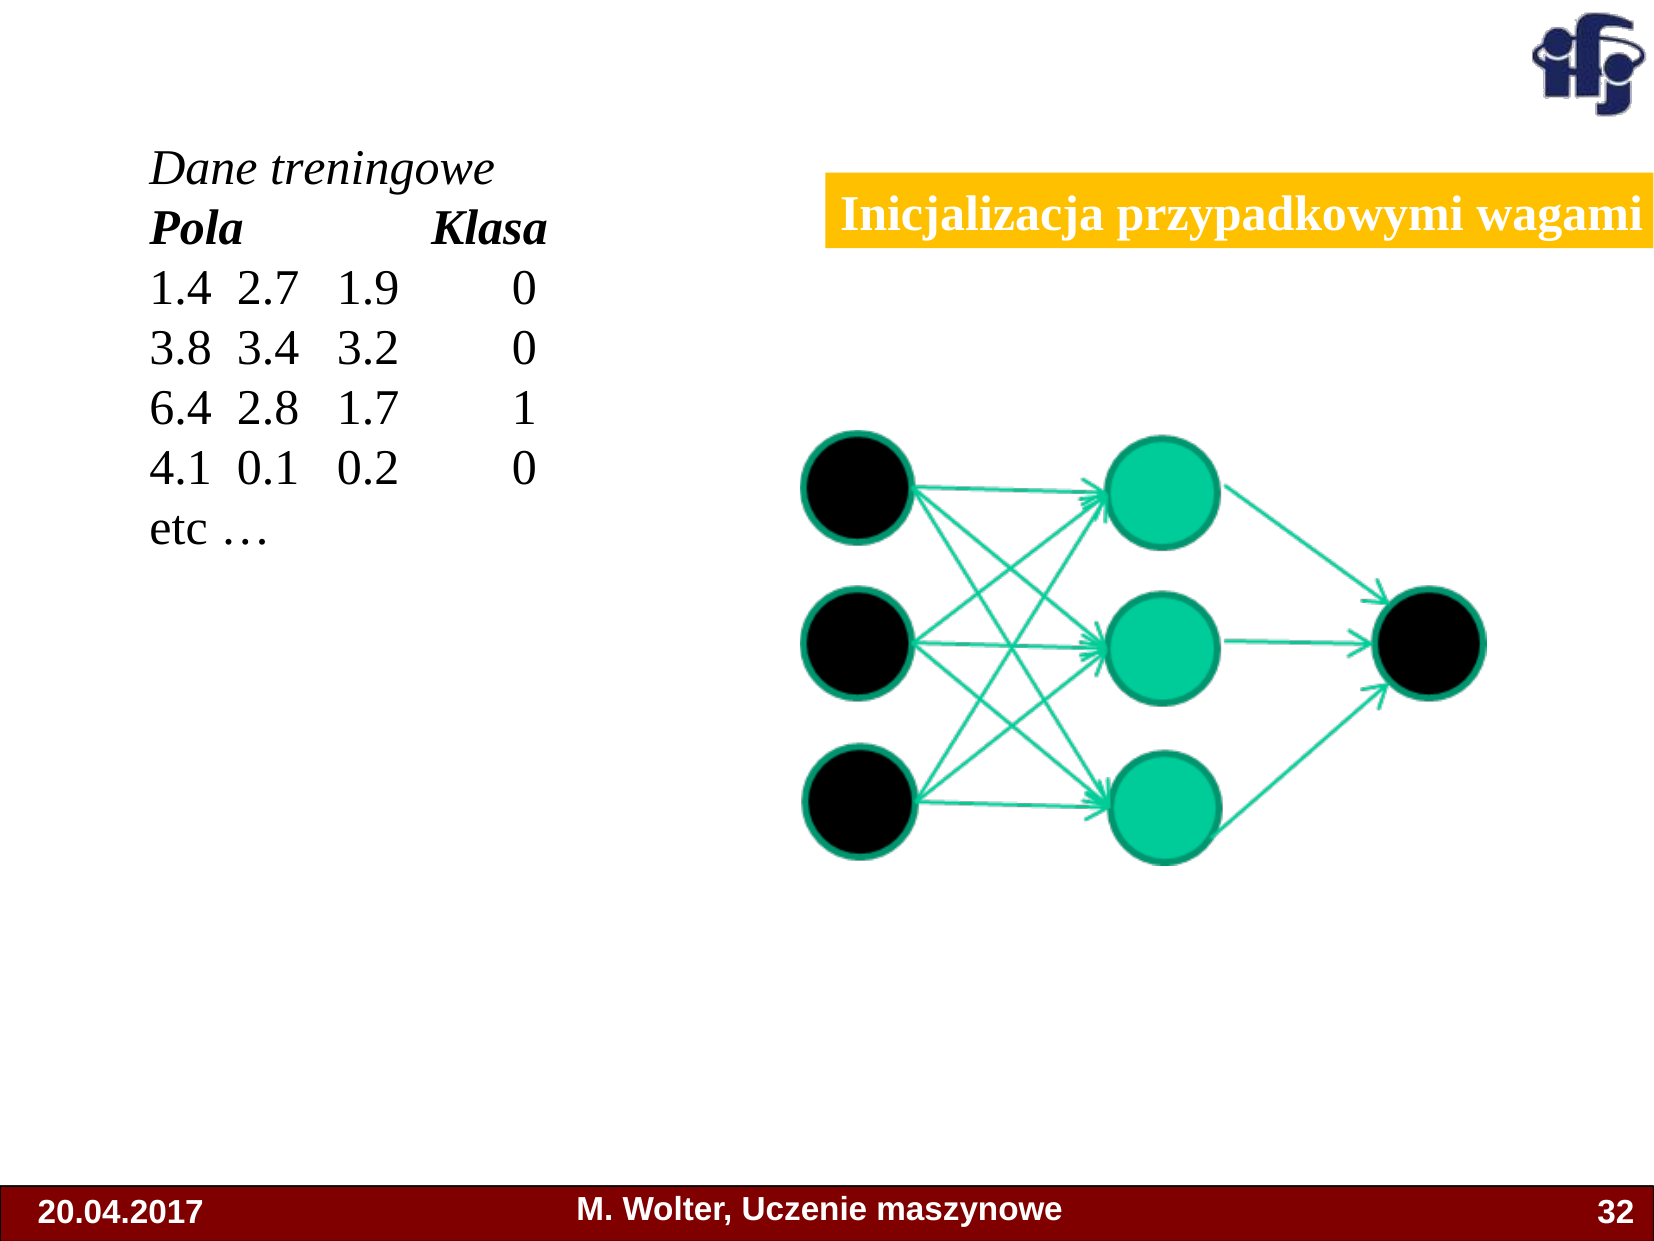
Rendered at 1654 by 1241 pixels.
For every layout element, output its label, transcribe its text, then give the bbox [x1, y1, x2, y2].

text_box Inicjalizacja przypadkowymi wagami [825, 172, 1654, 249]
picture [800, 430, 1487, 866]
picture [1525, 0, 1654, 129]
text_box Dane treningowe Pola Klasa 1.4 2.7 1.9 0 3.8 3.4 3.2 0 6.4 2.8 1.7 1 4.1 0.1 0.2 0 etc … [134, 127, 563, 563]
